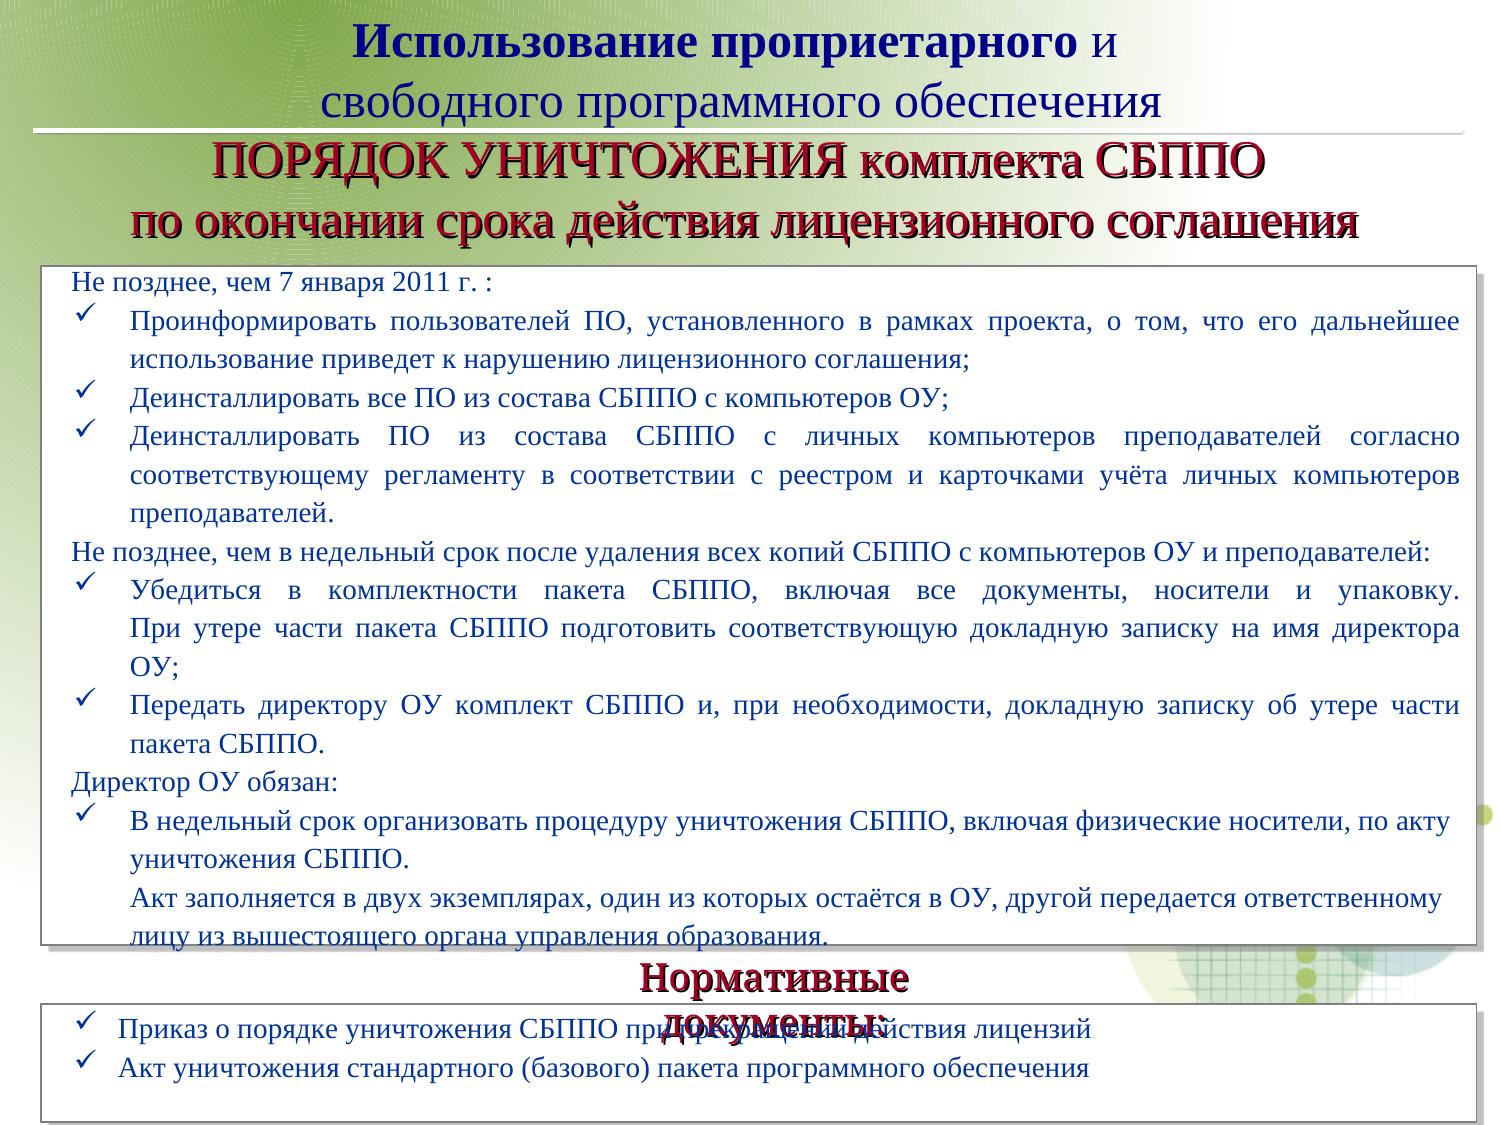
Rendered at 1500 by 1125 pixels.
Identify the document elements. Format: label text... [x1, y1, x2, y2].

text_box Использование проприетарного и свободного программного обеспечения [0, 0, 1483, 136]
text_box Приказ о порядке уничтожения СБППО при прекращении действия лицензий Акт уничтожения стандартного (базового) пакета программного обеспечения [59, 998, 1477, 1091]
text_box Нормативные документы: [513, 944, 1034, 998]
text_box ПОРЯДОК УНИЧТОЖЕНИЯ комплекта СБППО по окончании срока действия лицензионного соглашения [29, 136, 1459, 251]
text_box [41, 1003, 1477, 1123]
text_box Не позднее, чем 7 января 2011 г. : Проинформировать пользователей ПО, установленного в рамках проекта, о том, что его дальнейшее использование приведет к нарушению лицензионного соглашения; Деинсталлировать все ПО из состава СБППО с компьютеров ОУ; Деинсталлировать ПО из состава СБППО с личных компьютеров преподавателей согласно соответствующему регламенту в соответствии с реестром и карточками учёта личных компьютеров преподавателей. Не позднее, чем в недельный срок после удаления всех копий СБППО с компьютеров ОУ и преподавателей: Убедиться в комплектности пакета СБППО, включая все документы, носители и упаковку. При утере части пакета СБППО подготовить соответствующую докладную записку на имя директора ОУ; Передать директору ОУ комплект СБППО и, при необходимости, докладную записку об утере части пакета СБППО. Директор ОУ обязан: В недельный срок организовать процедуру уничтожения СБППО, включая физические носители, по акту уничтожения СБППО. Акт заполняется в двух экземплярах, один из которых остаётся в ОУ, другой передается ответственному лицу из вышестоящего органа управления образования. [0, 251, 1477, 959]
picture [1110, 718, 1500, 1098]
